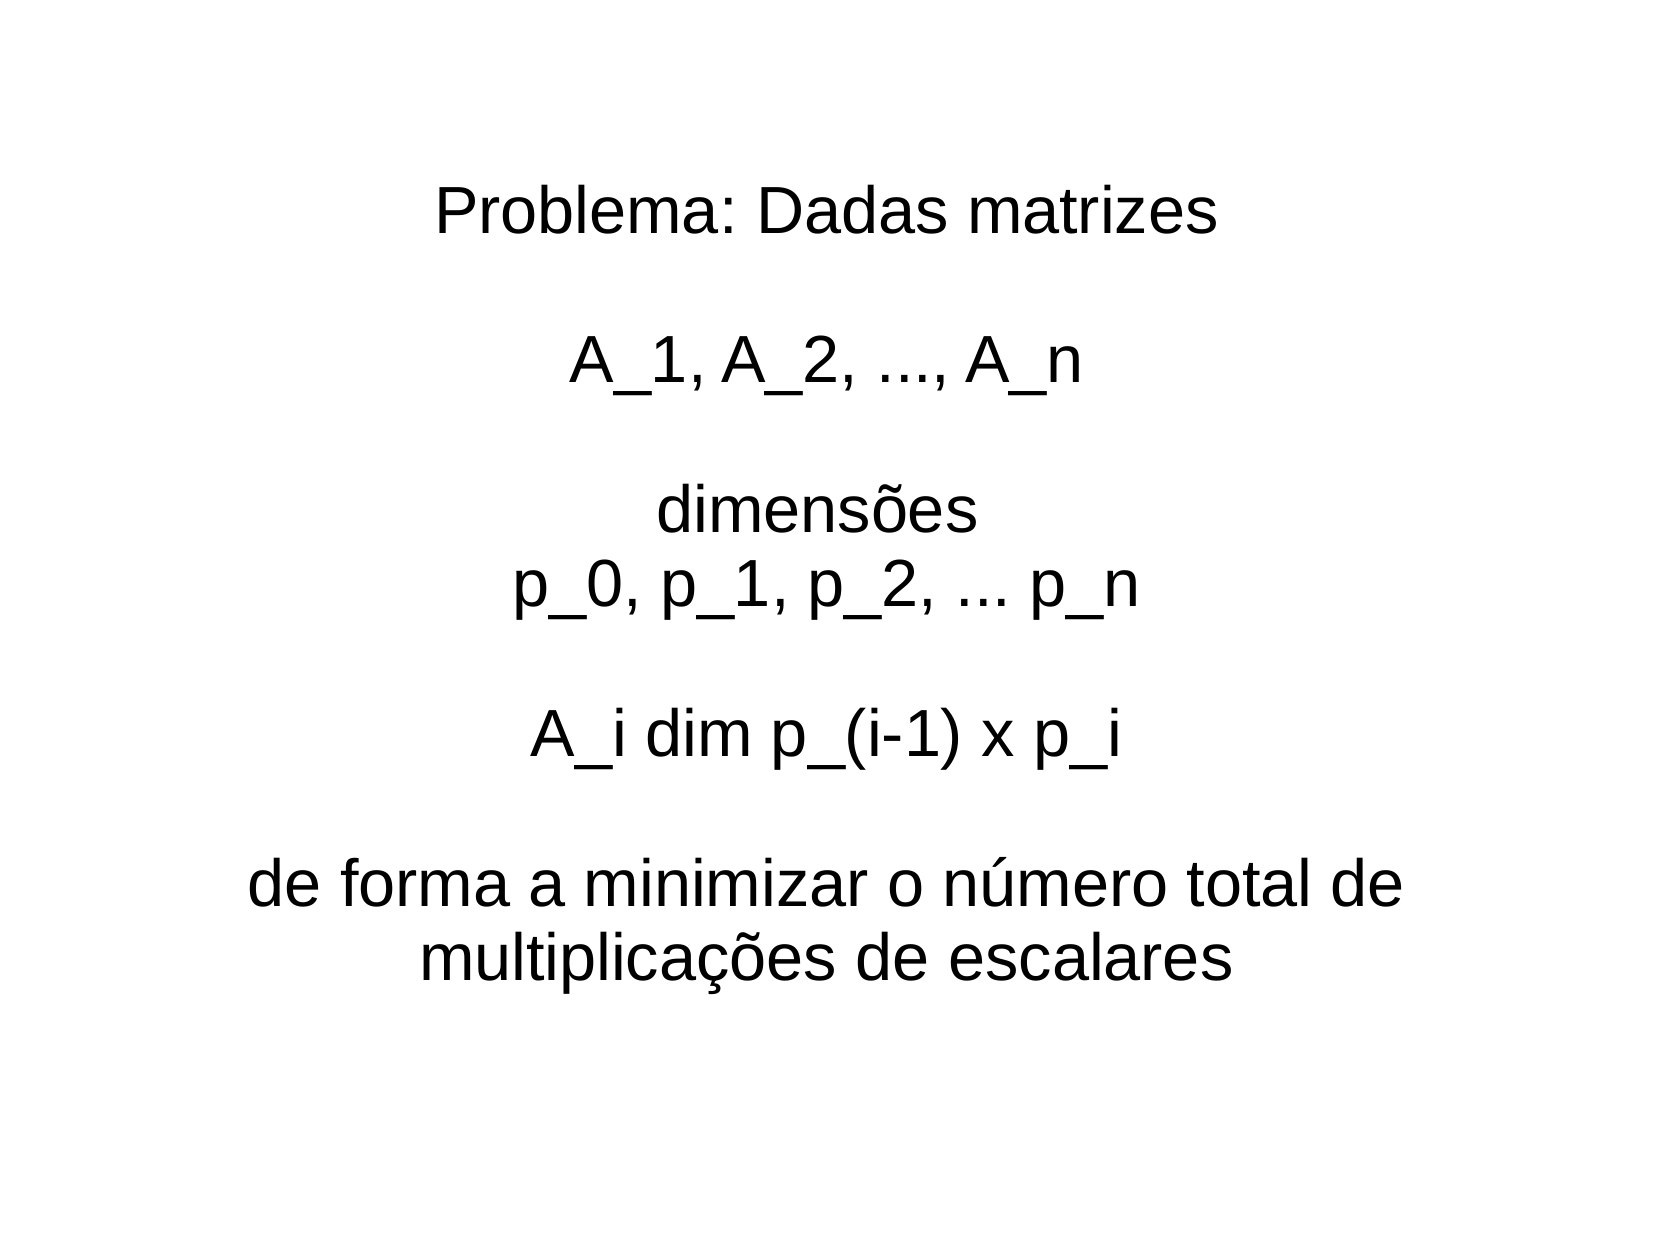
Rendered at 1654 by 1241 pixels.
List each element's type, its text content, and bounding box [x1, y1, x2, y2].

subtitle Problema: Dadas matrizes A_1, A_2, ..., A_n dimensões p_0, p_1, p_2, ... p_n A_i dim p_(i-1) x p_i de forma a minimizar o número total de multiplicações de escalares [82, 59, 1571, 1109]
